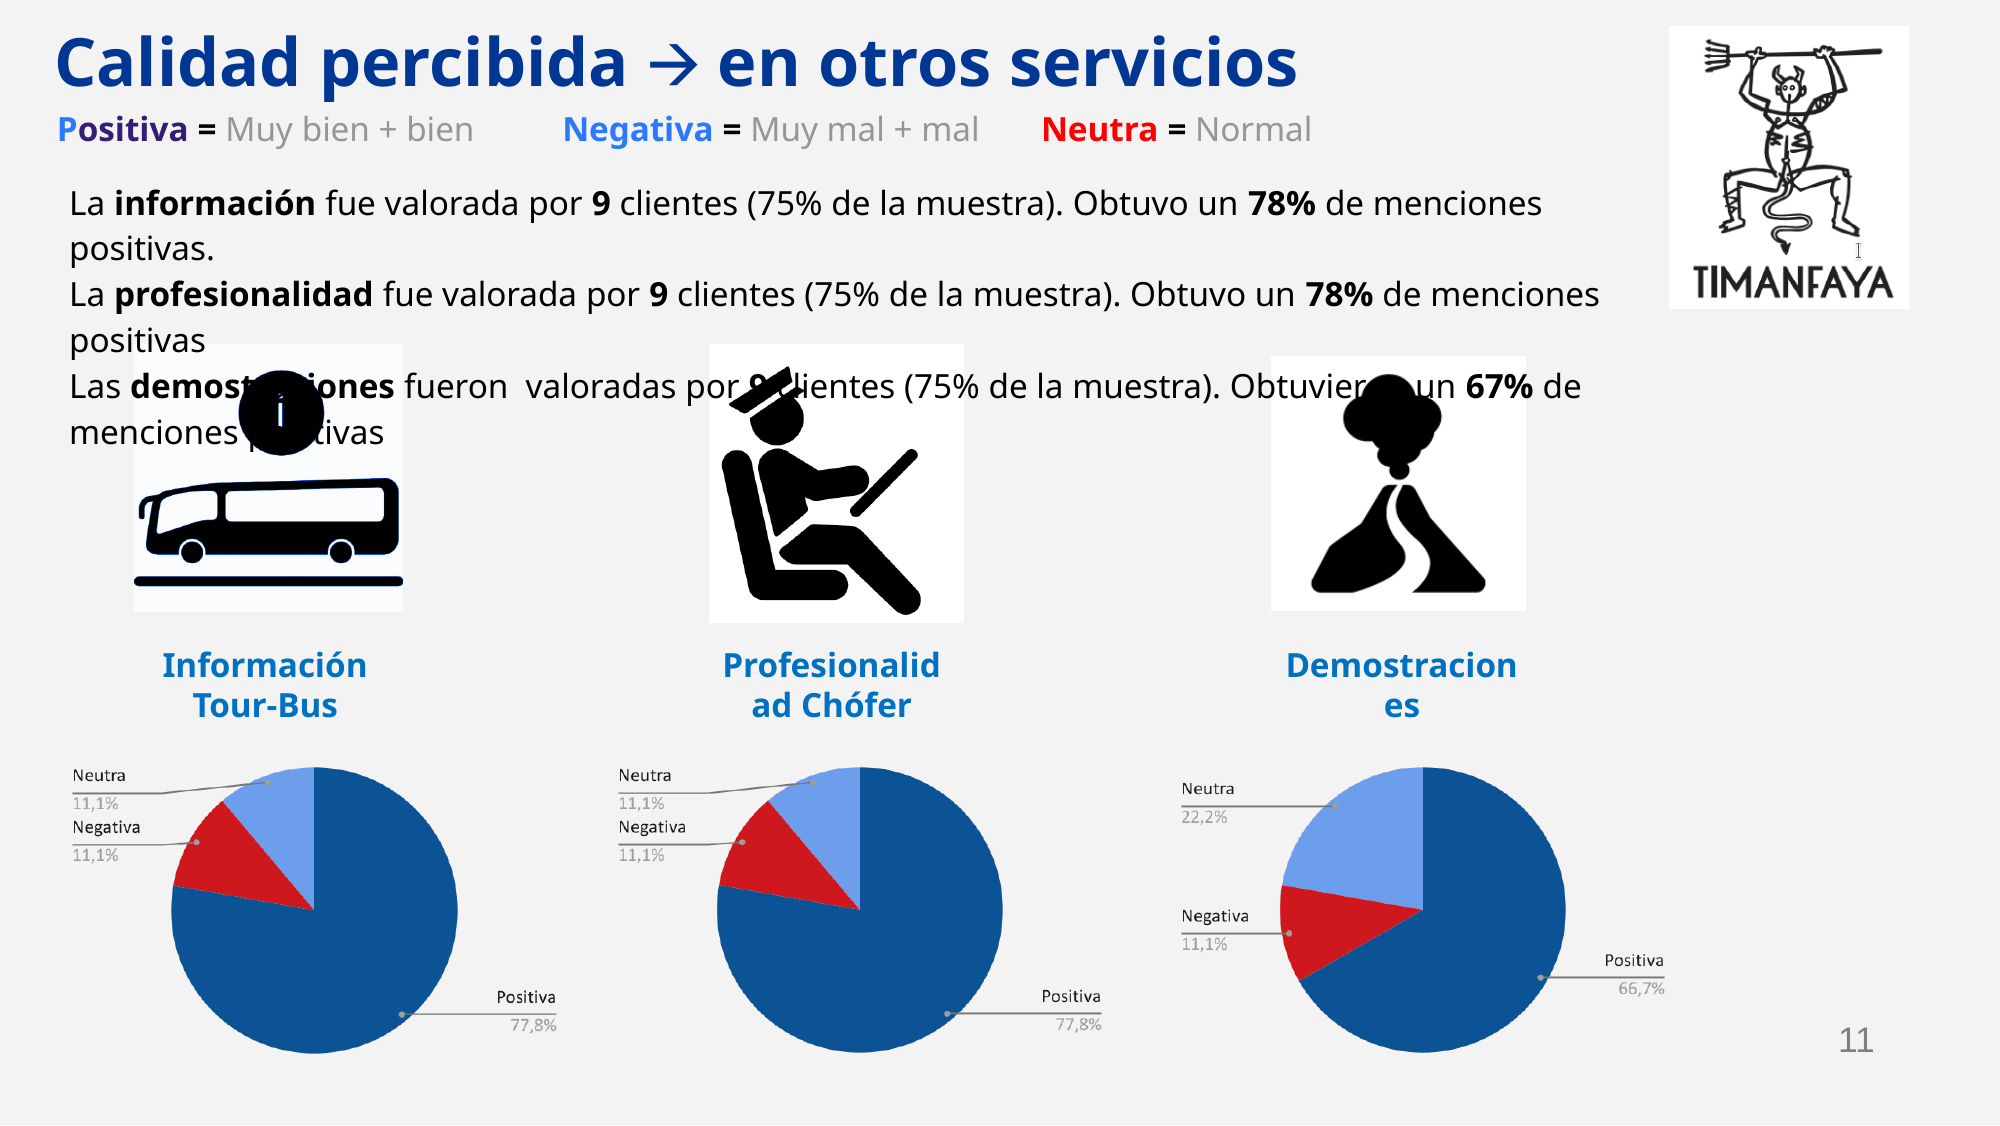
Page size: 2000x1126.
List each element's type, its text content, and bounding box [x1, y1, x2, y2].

text_box Calidad percibida 🡪 en otros servicios [54, 0, 1374, 120]
text_box Positiva = Muy bien + bien Negativa = Muy mal + mal Neutra = Normal [56, 100, 1402, 157]
picture [176, 344, 184, 350]
text_box La información fue valorada por 9 clientes (75% de la muestra). Obtuvo un 78% de menciones positivas. La profesionalidad fue valorada por 9 clientes (75% de la muestra). Obtuvo un 78% de menciones positivas Las demostraciones fueron valoradas por 9 clientes (75% de la muestra). Obtuvieron un 67% de menciones positivas [54, 160, 1669, 315]
picture [1271, 356, 1526, 611]
text_box Información Tour-Bus [134, 636, 396, 733]
picture [1165, 751, 1680, 1069]
text_box Profesionalidad Chófer [703, 636, 961, 733]
picture [709, 344, 964, 623]
picture [134, 344, 403, 612]
picture [137, 384, 144, 394]
text_box Demostraciones [1268, 636, 1536, 733]
picture [1668, 26, 1910, 309]
picture [56, 751, 572, 1069]
picture [956, 376, 961, 387]
picture [602, 751, 1117, 1069]
picture [710, 382, 720, 396]
slide_number <number> [1680, 1008, 1894, 1069]
